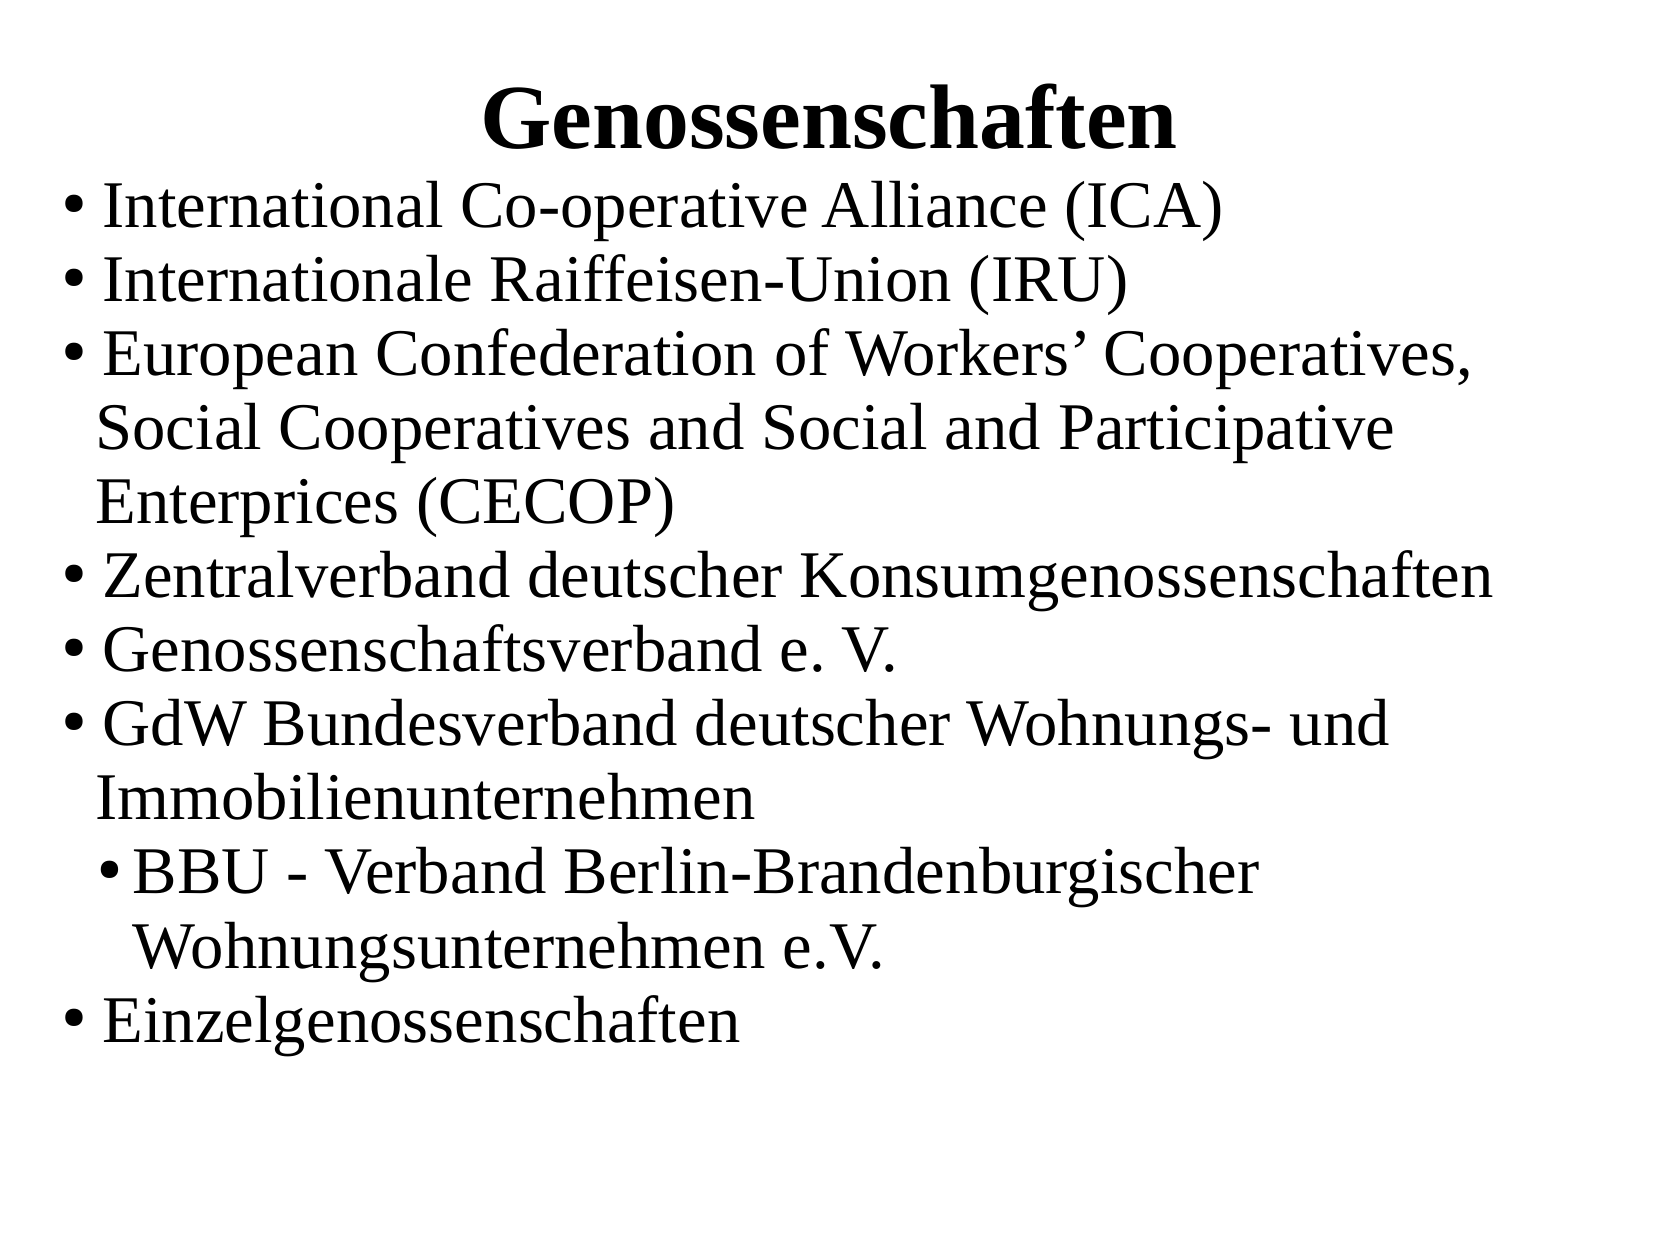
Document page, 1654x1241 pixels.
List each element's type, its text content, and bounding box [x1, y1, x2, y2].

text_box Genossenschaften International Co-operative Alliance (ICA) Internationale Raiffeisen-Union (IRU) European Confederation of Workers’ Cooperatives, Social Cooperatives and Social and Participative Enterprices (CECOP) Zentralverband deutscher Konsumgenossenschaften Genossenschaftsverband e. V. GdW Bundesverband deutscher Wohnungs- und Immobilienunternehmen BBU - Verband Berlin-Brandenburgischer Wohnungsunternehmen e.V. Einzelgenossenschaften [47, 59, 1613, 1065]
